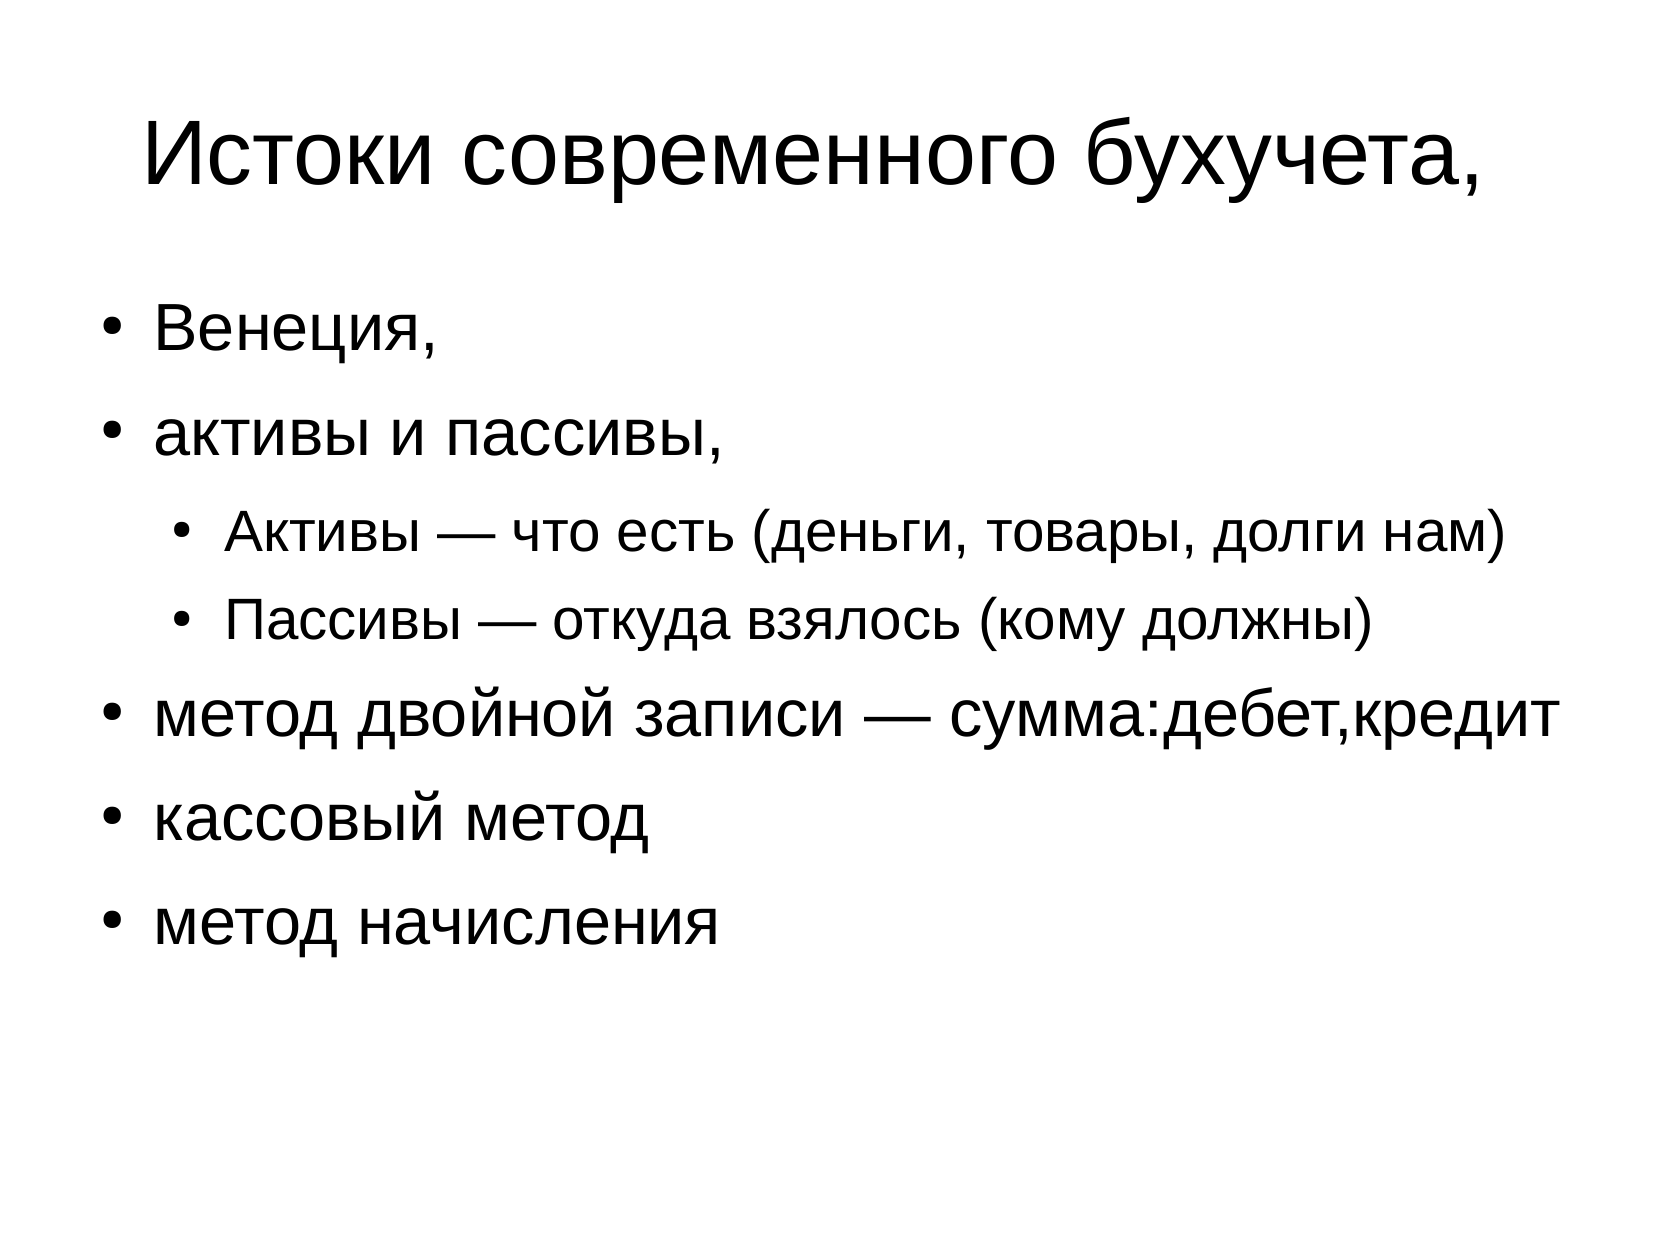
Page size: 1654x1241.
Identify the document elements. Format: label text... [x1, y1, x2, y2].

title Истоки современного бухучета, [82, 49, 1571, 257]
list Венеция, активы и пассивы, Активы — что есть (деньги, товары, долги нам) Пассивы — откуда взялось (кому должны) метод двойной записи — сумма:дебет,кредит кассовый метод метод начисления [82, 290, 1571, 1109]
